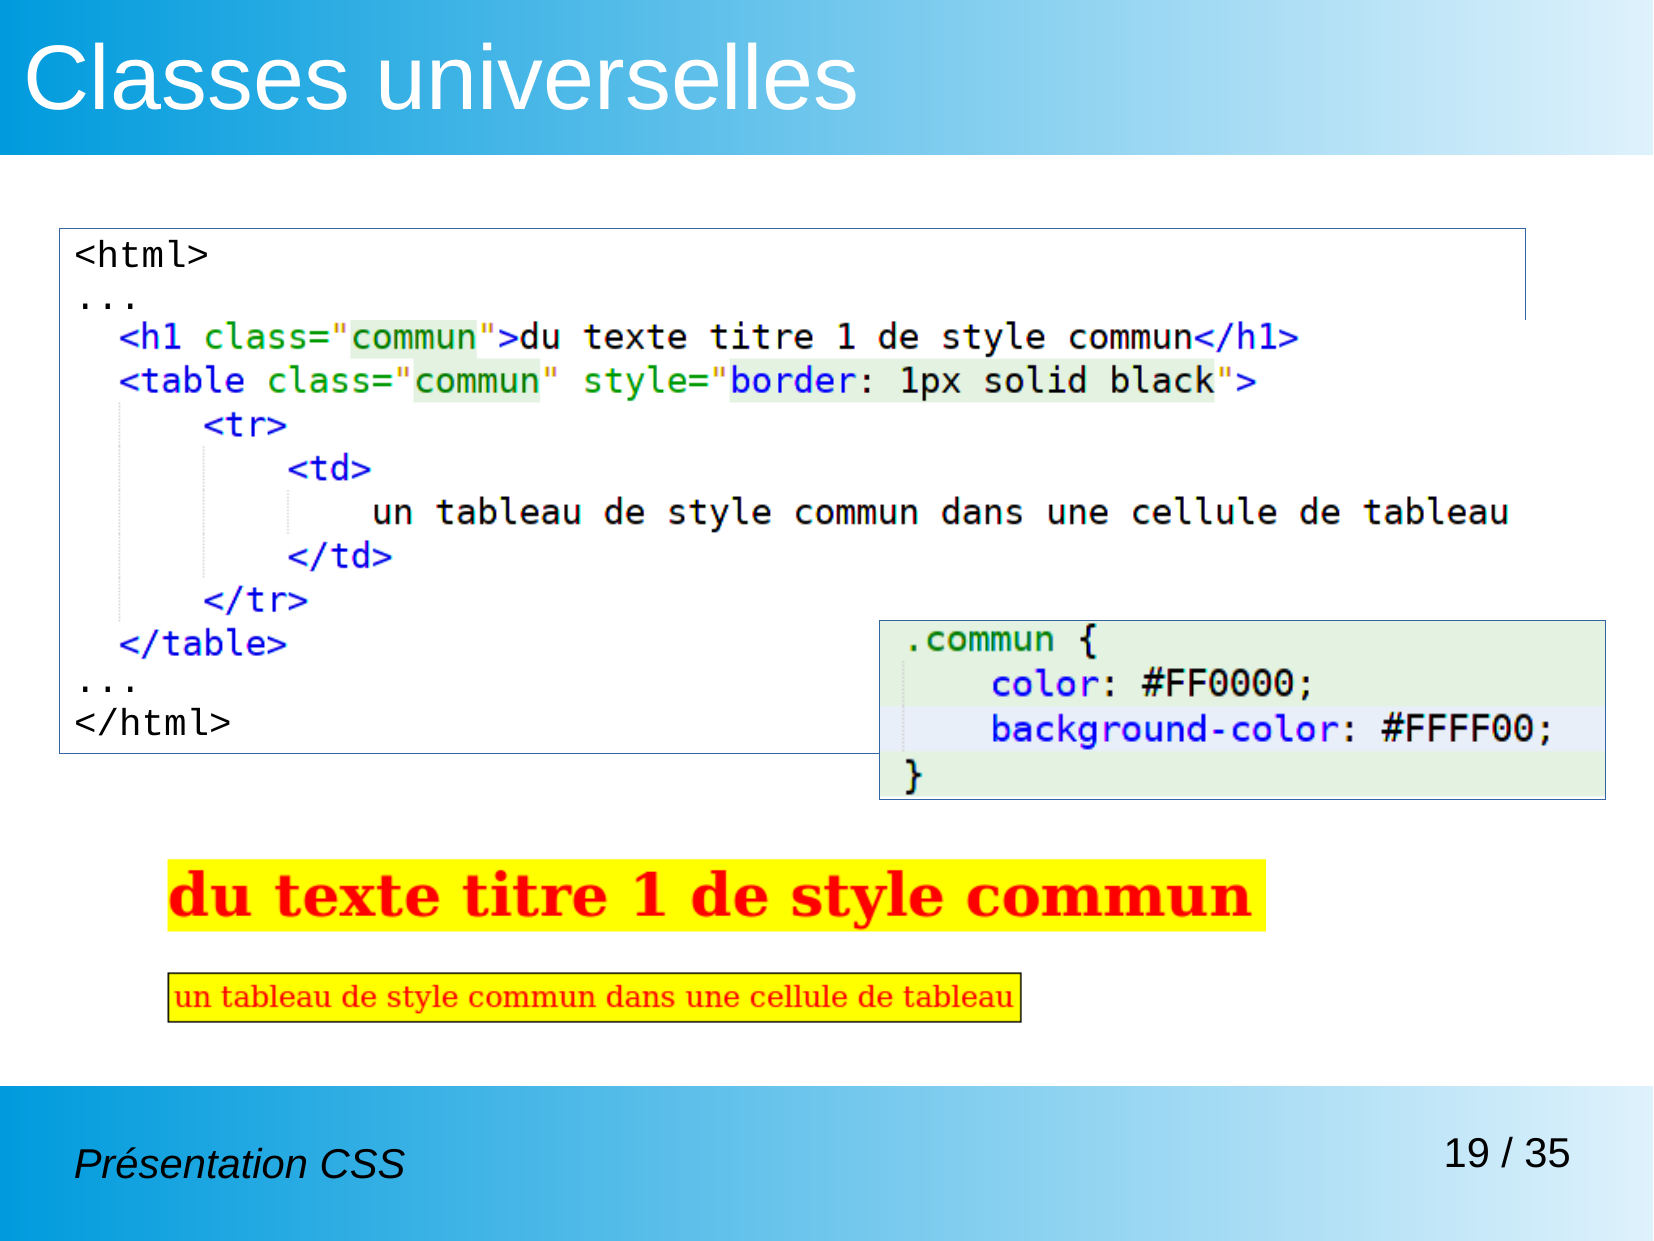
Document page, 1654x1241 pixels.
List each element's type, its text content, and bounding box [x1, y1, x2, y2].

picture [160, 839, 1266, 1045]
text_box <html> ... ... </html> [59, 228, 1526, 754]
picture [114, 320, 1606, 800]
title Classes universelles [23, 25, 1512, 130]
